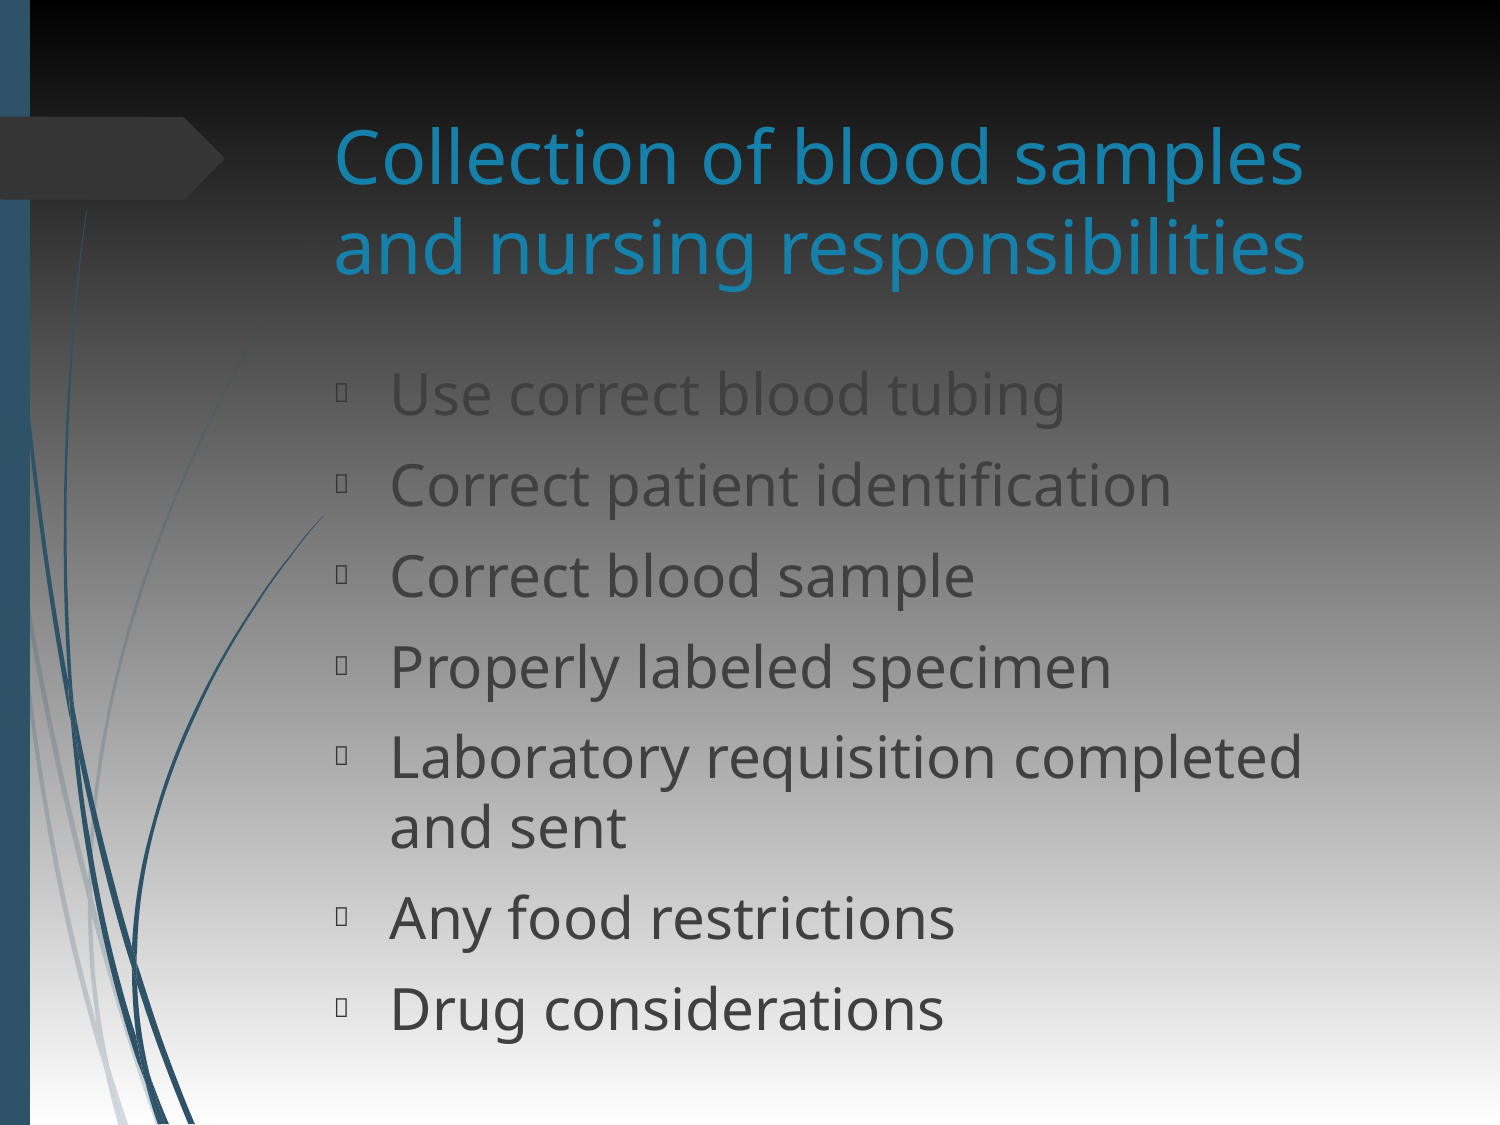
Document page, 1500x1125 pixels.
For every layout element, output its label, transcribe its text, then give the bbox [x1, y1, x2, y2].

title Collection of blood samples and nursing responsibilities [319, 102, 1400, 313]
list Use correct blood tubing Correct patient identification Correct blood sample Properly labeled specimen Laboratory requisition completed and sent Any food restrictions Drug considerations [318, 350, 1400, 970]
